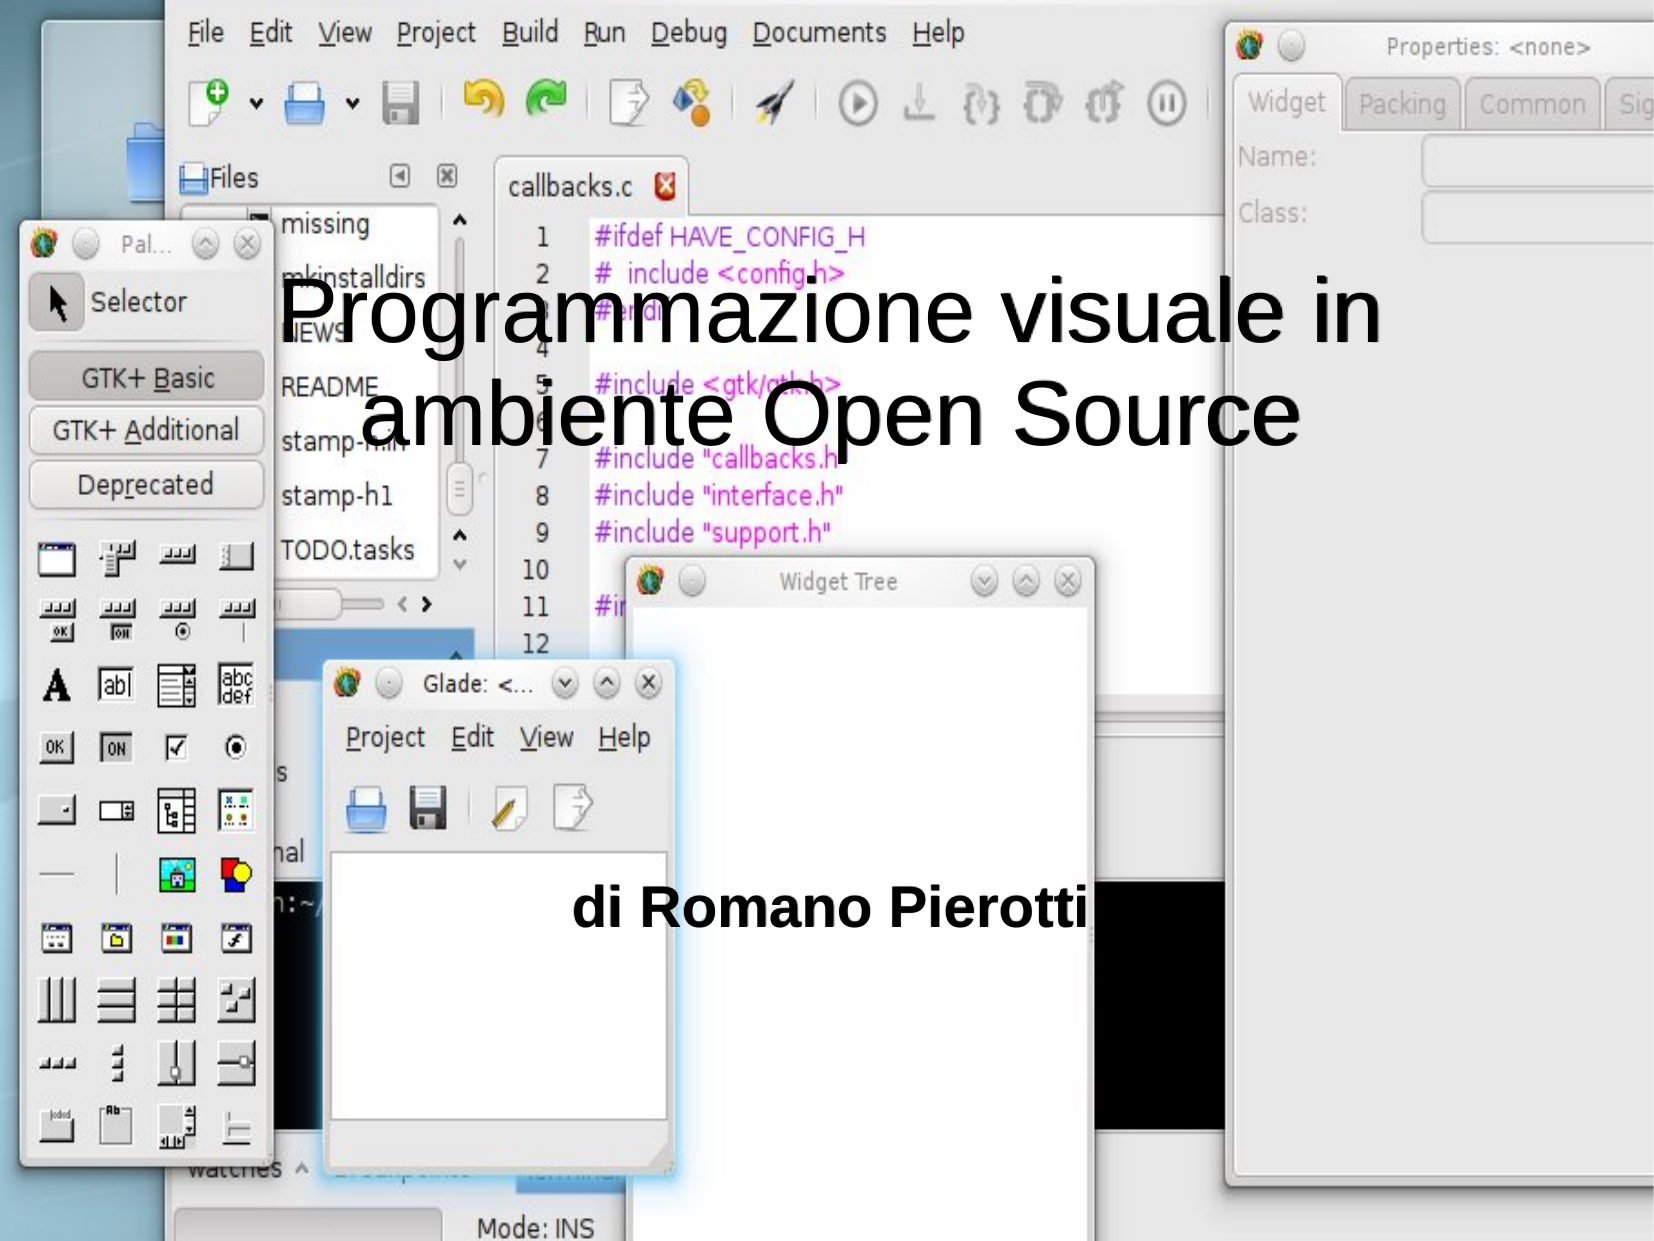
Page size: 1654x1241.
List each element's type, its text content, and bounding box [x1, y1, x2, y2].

picture [0, 0, 1654, 1241]
title Programmazione visuale in ambiente Open Source di Romano Pierotti [86, 37, 1576, 1163]
